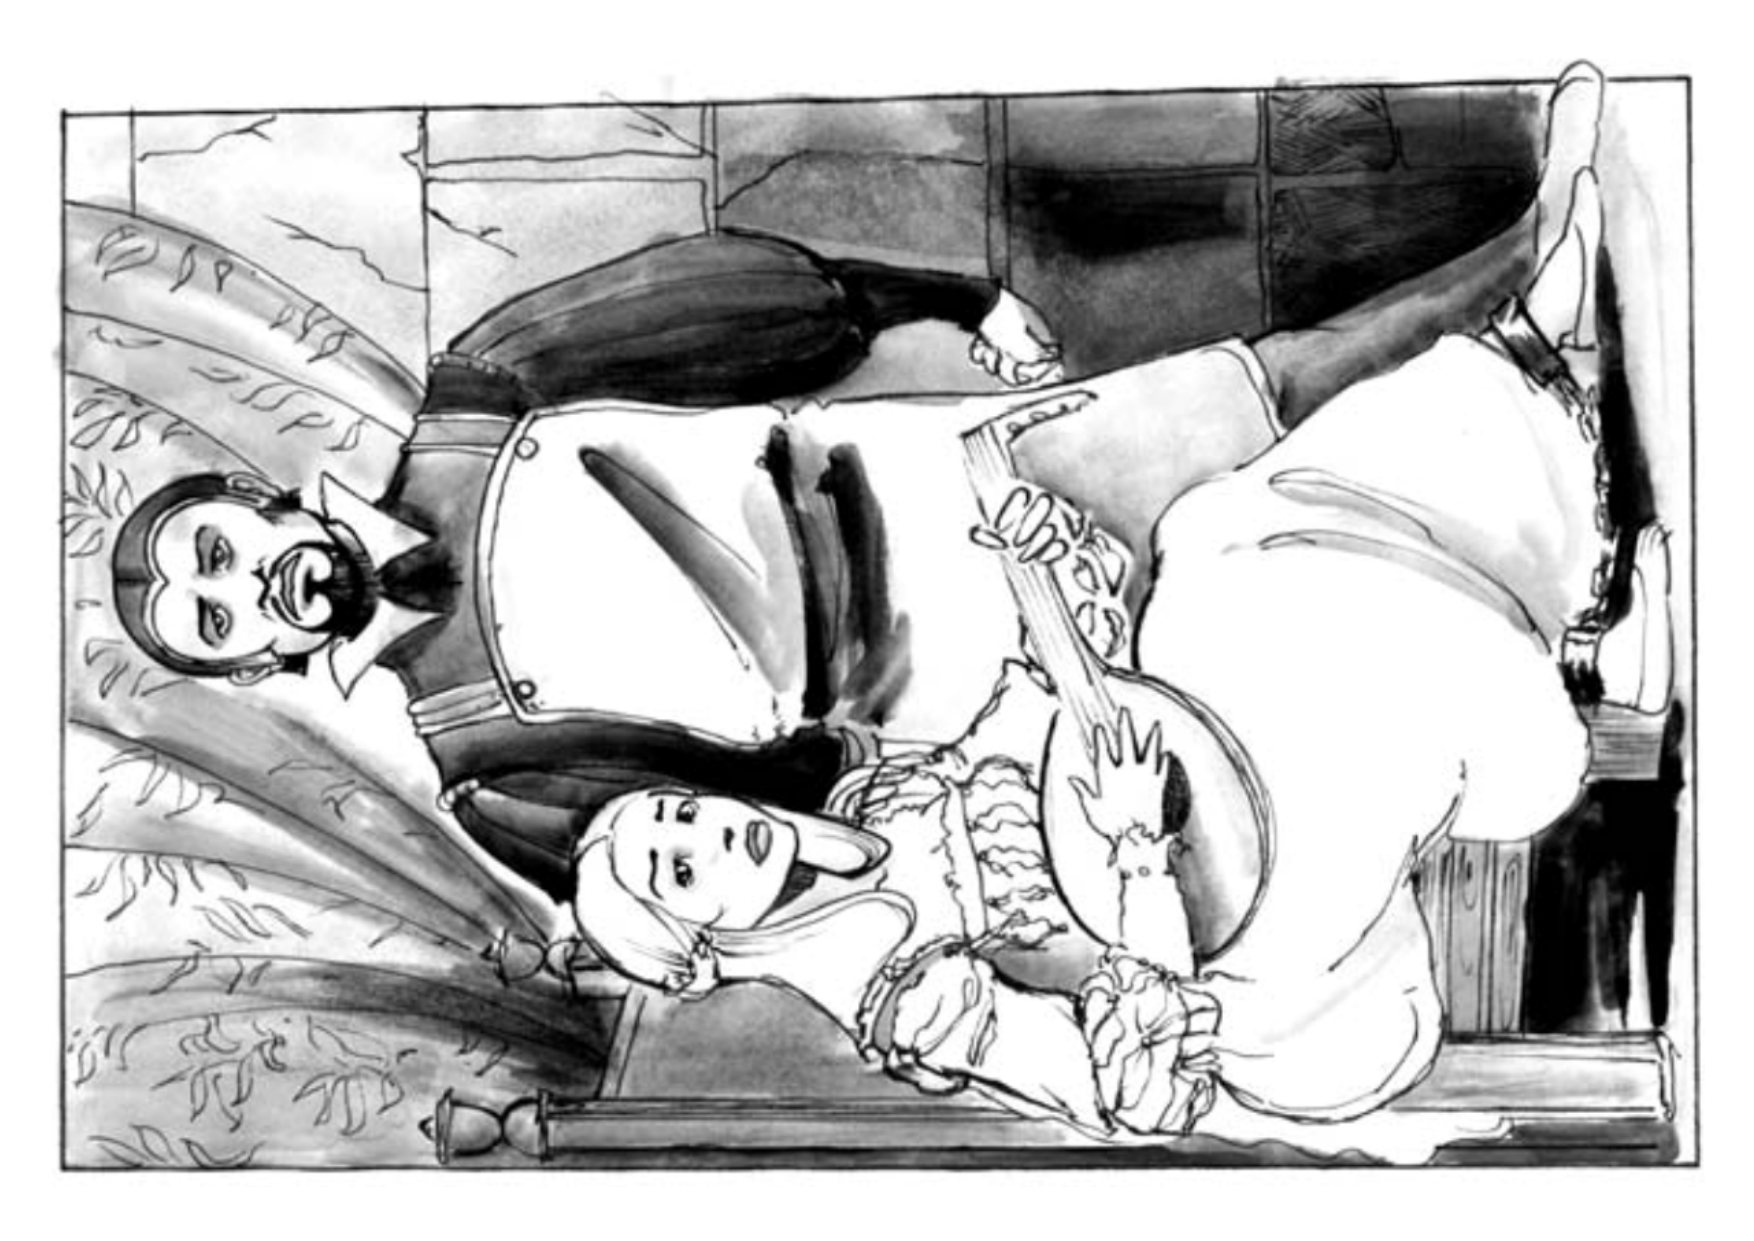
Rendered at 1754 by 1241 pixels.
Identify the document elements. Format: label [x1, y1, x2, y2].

picture [49, 53, 1705, 1187]
